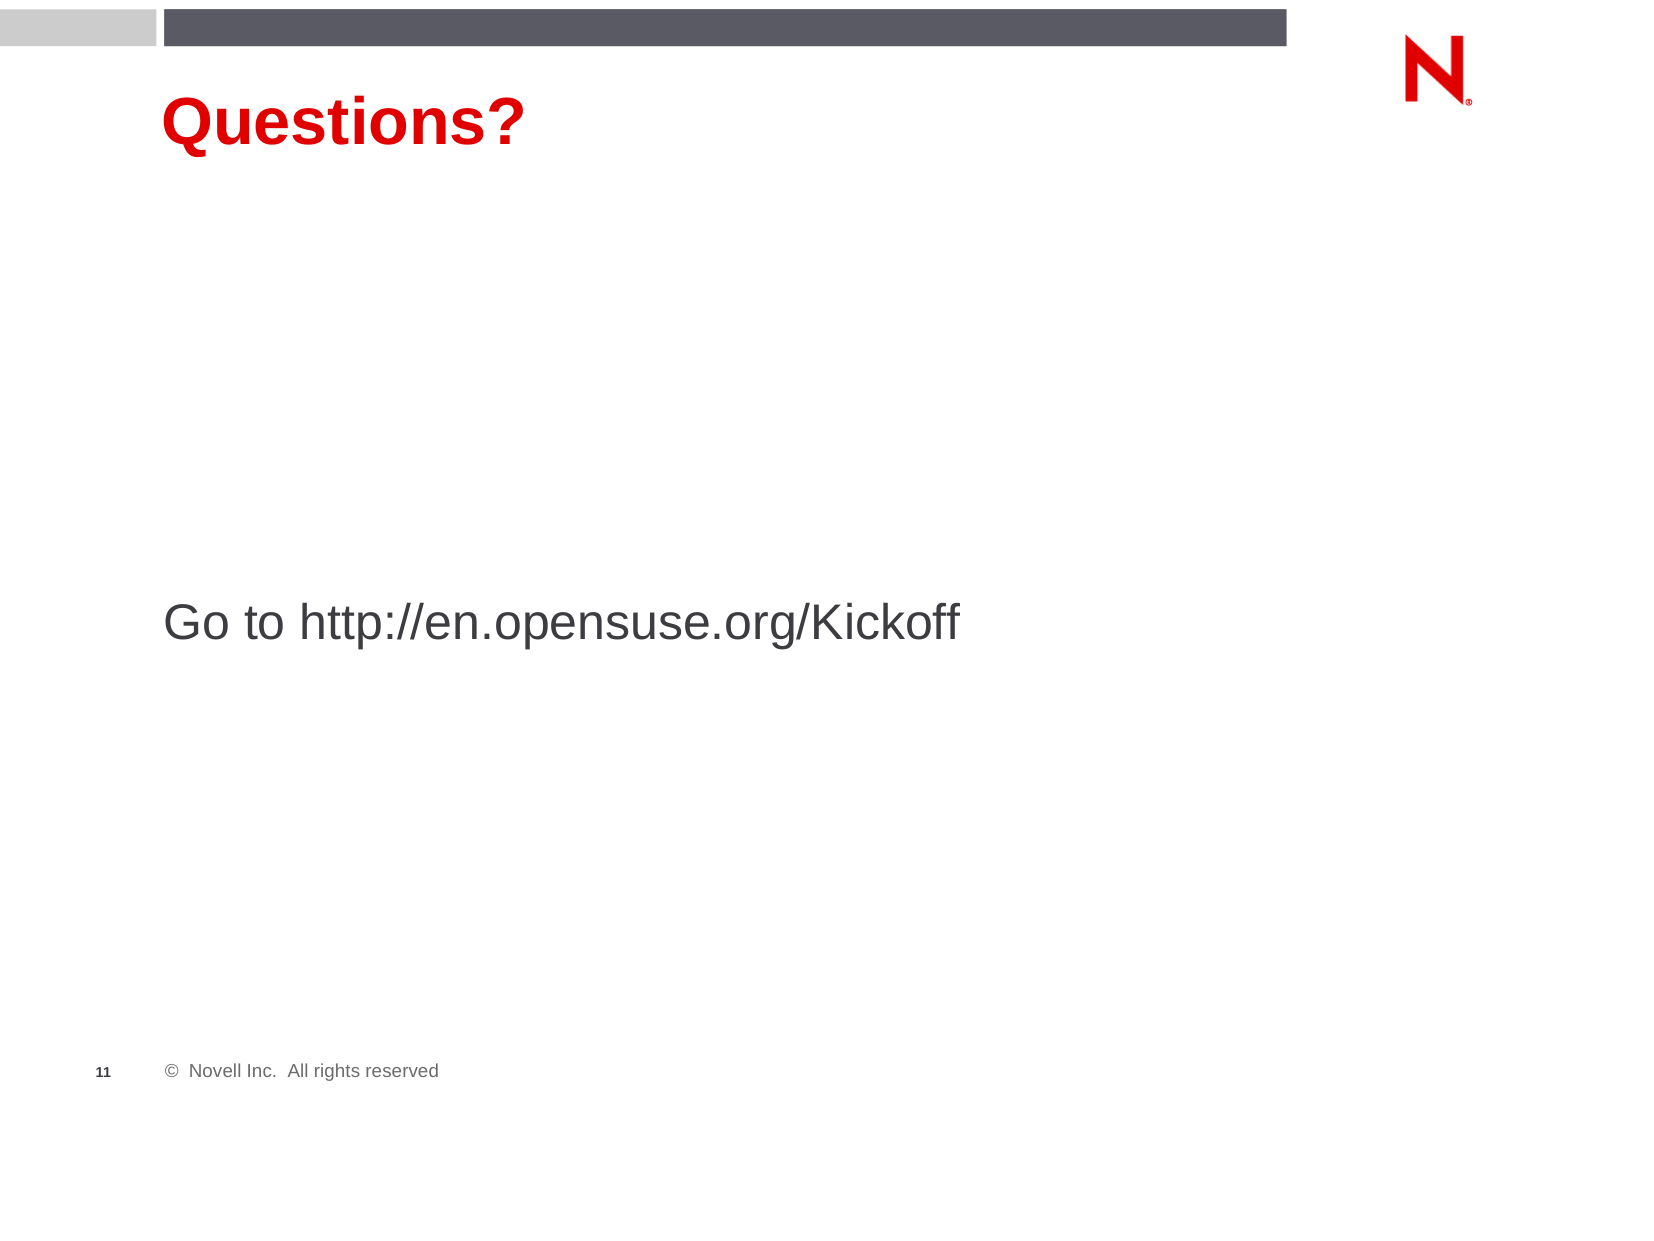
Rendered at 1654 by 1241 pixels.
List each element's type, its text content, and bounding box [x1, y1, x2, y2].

subtitle Go to http://en.opensuse.org/Kickoff [163, 254, 1404, 986]
picture [1403, 32, 1473, 107]
title Questions? [161, 41, 1383, 205]
